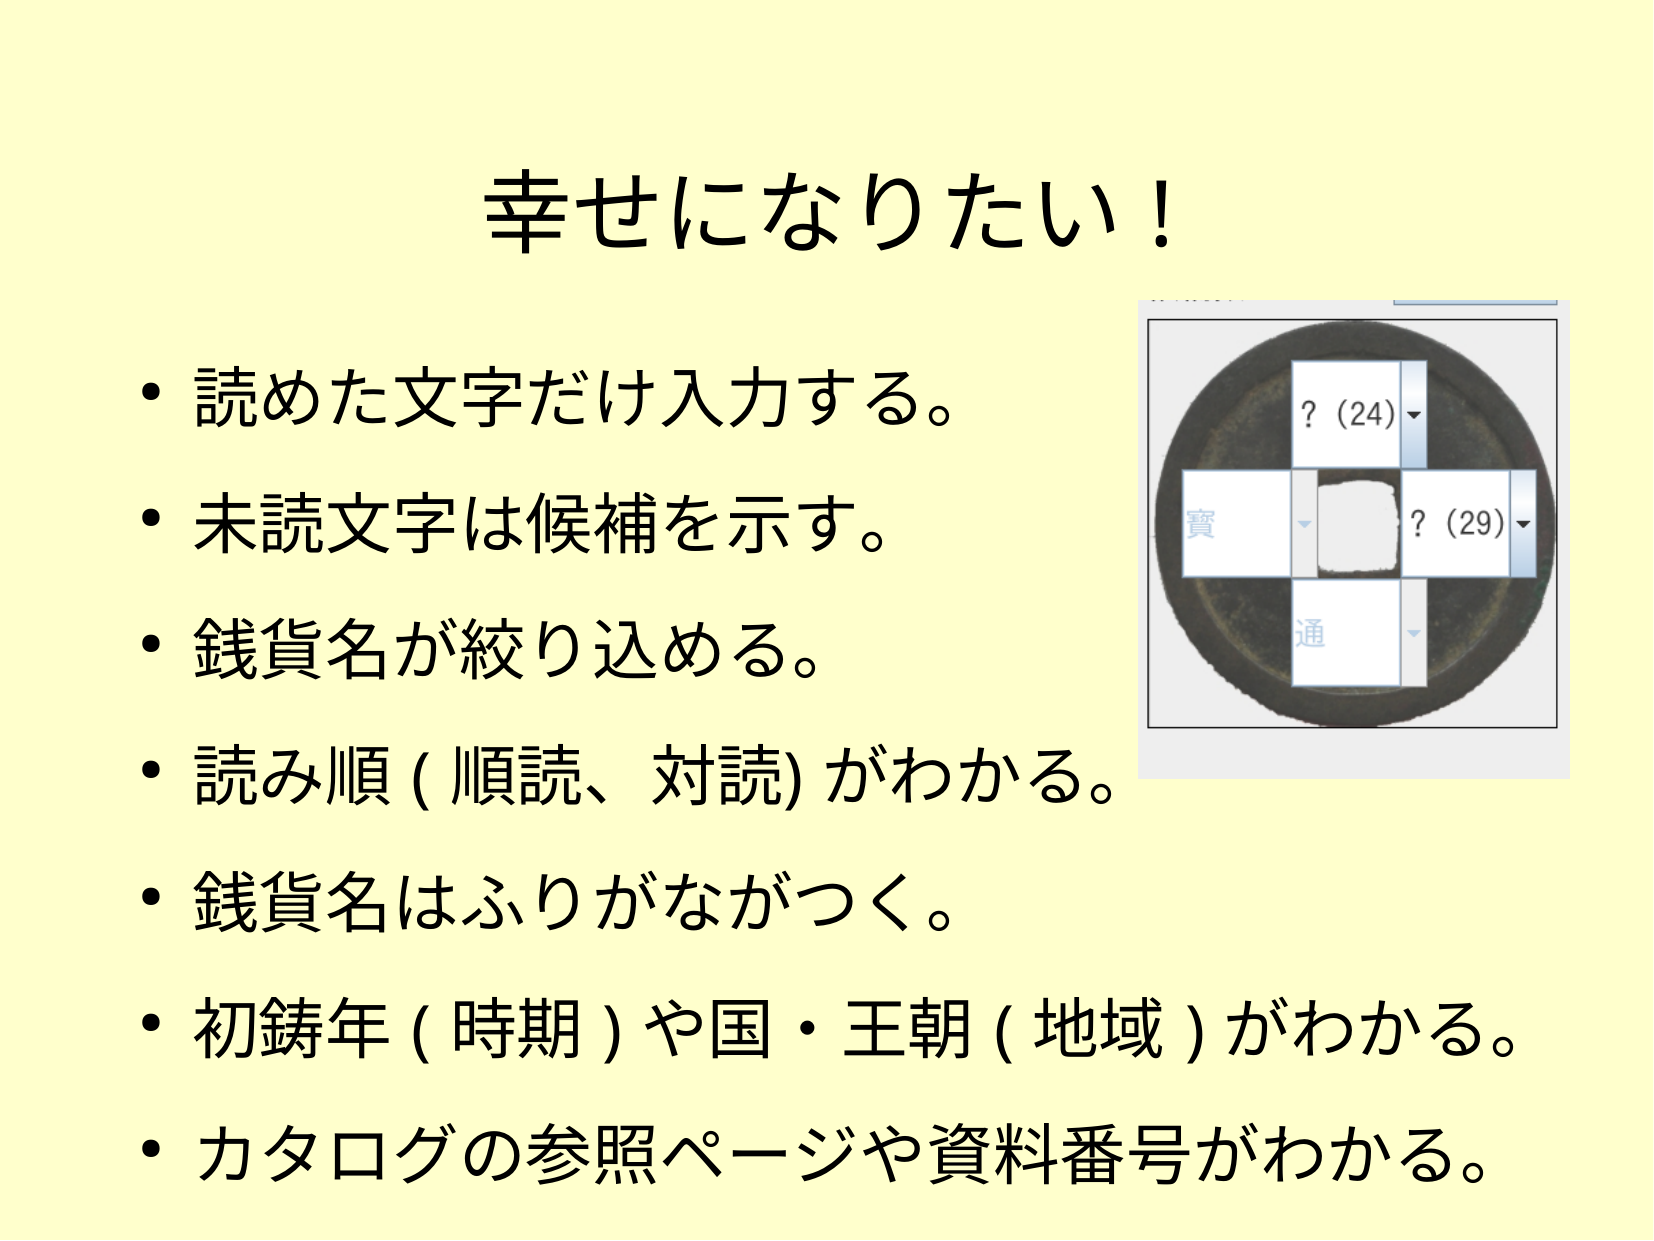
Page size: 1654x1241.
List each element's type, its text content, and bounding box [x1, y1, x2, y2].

list 読めた文字だけ入力する。 未読文字は候補を示す。 銭貨名が絞り込める。 読み順(順読、対読)がわかる。 銭貨名はふりがながつく。 初鋳年(時期)や国・王朝(地域)がわかる。 カタログの参照ページや資料番号がわかる。 カタログ中の拓本が表示できる。 [121, 344, 1601, 1162]
picture [1138, 300, 1570, 779]
title 幸せになりたい! [121, 110, 1534, 303]
